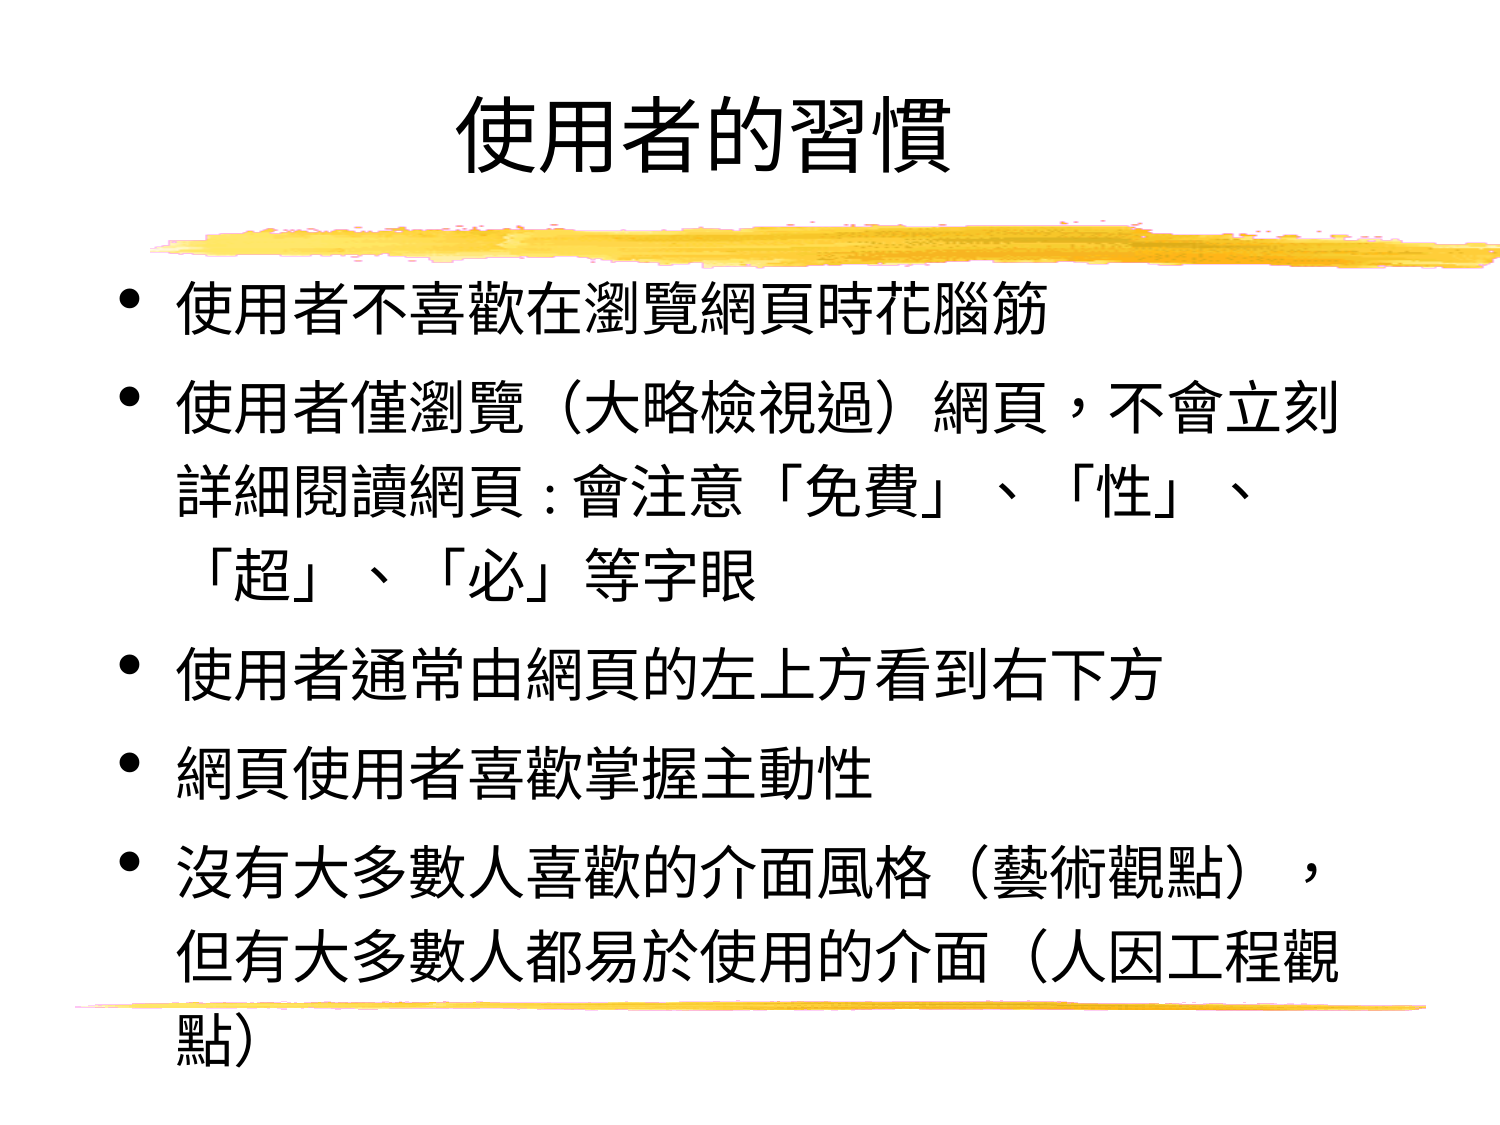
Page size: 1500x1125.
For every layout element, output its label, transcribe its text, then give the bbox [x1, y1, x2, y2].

list 使用者不喜歡在瀏覽網頁時花腦筋 使用者僅瀏覽（大略檢視過）網頁，不會立刻詳細閱讀網頁:會注意「免費」、「性」、「超」、「必」等字眼 使用者通常由網頁的左上方看到右下方 網頁使用者喜歡掌握主動性 沒有大多數人喜歡的介面風格（藝術觀點），但有大多數人都易於使用的介面（人因工程觀點） [119, 263, 1395, 949]
title 使用者的習慣 [66, 30, 1342, 231]
picture [150, 215, 1500, 279]
picture [75, 999, 1426, 1013]
